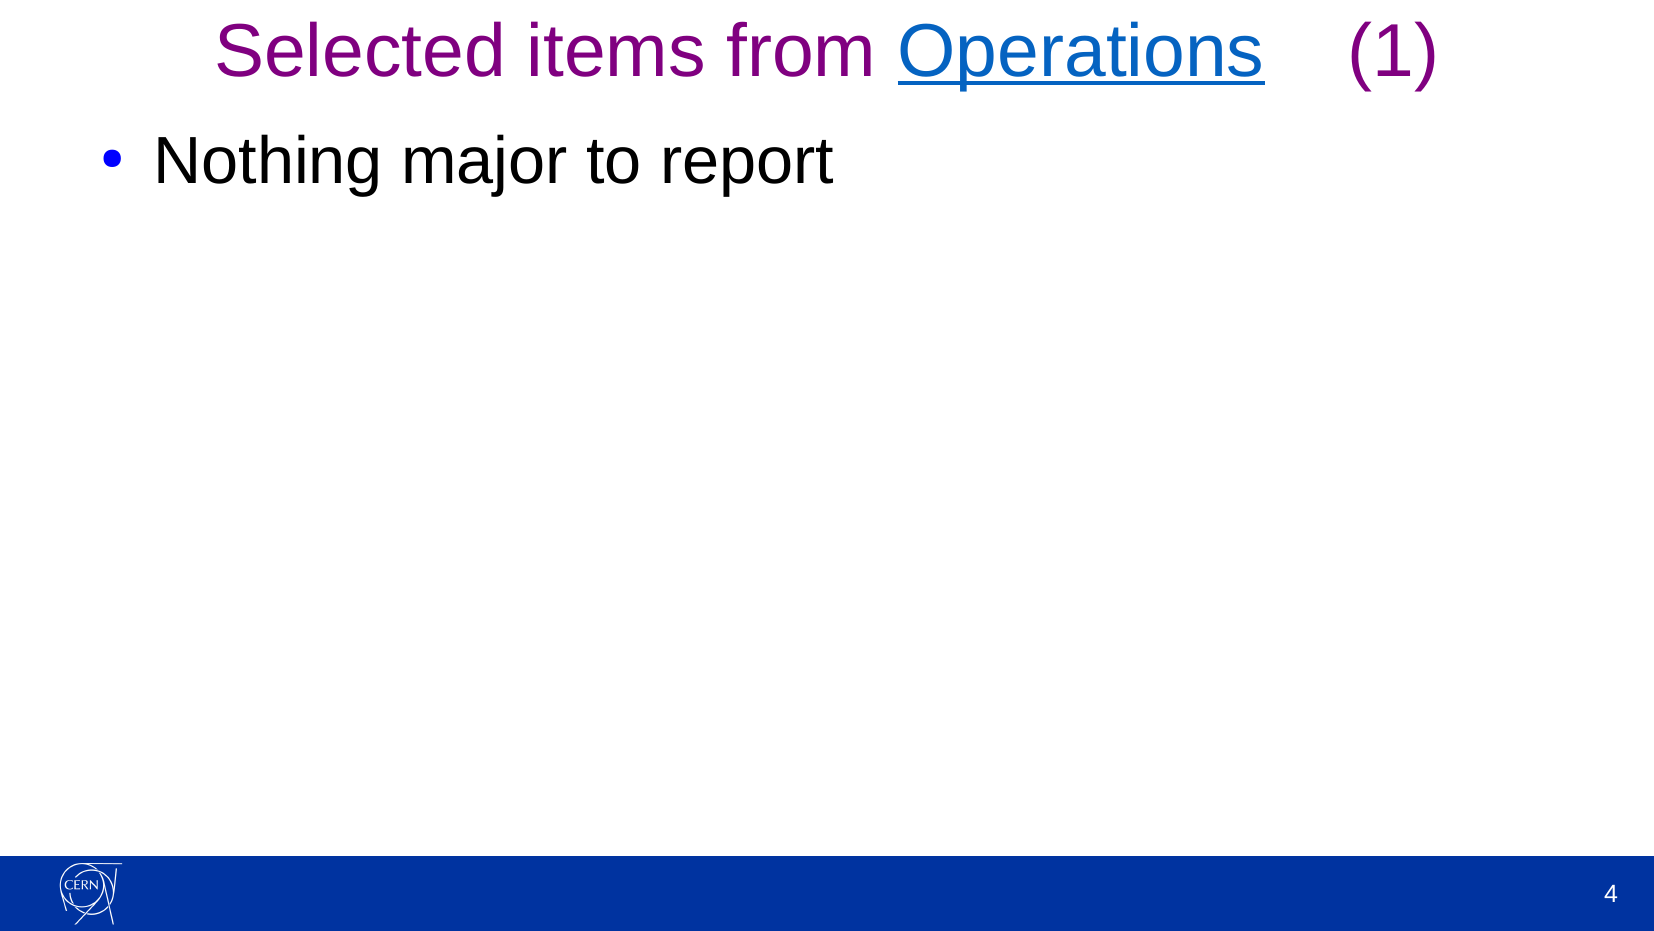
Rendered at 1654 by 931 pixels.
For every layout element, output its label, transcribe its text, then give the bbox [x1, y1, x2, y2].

picture [56, 859, 127, 928]
list Nothing major to report [82, 123, 1571, 839]
title Selected items from Operations (1) [82, 1, 1571, 107]
